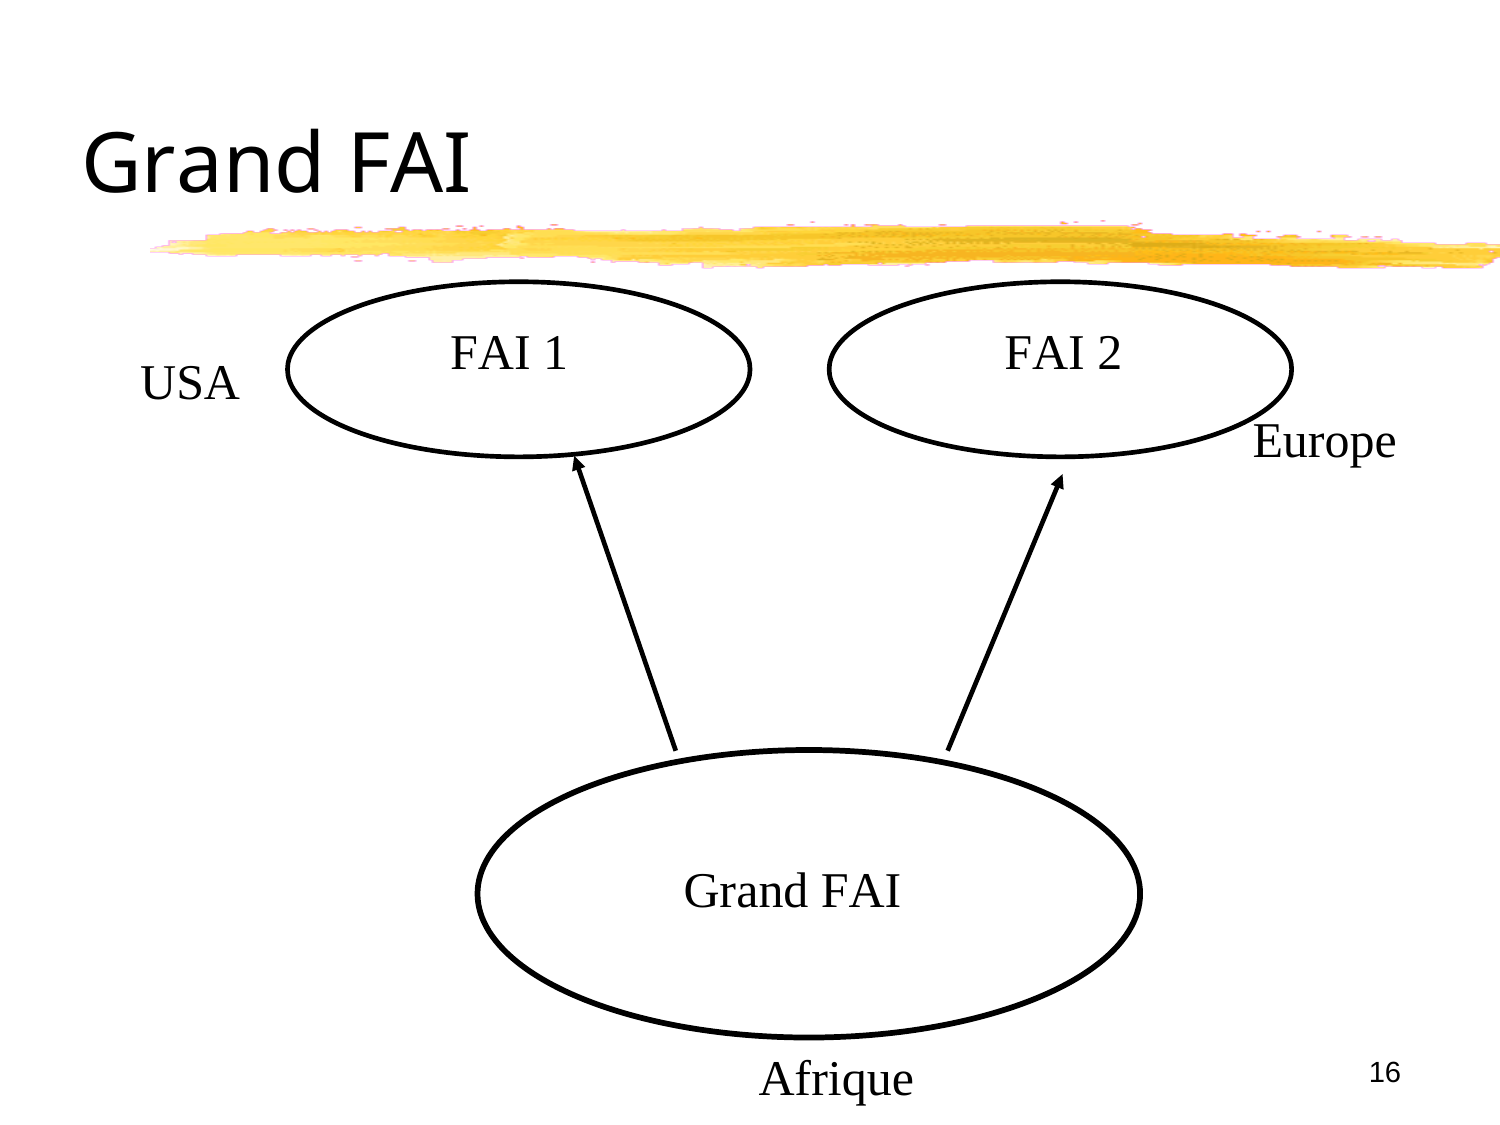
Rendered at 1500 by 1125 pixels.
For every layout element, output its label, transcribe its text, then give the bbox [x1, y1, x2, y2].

text_box Afrique [725, 1037, 948, 1113]
text_box Grand FAI [668, 849, 917, 926]
text_box USA [125, 341, 255, 417]
text_box FAI 1 [393, 311, 626, 387]
picture [150, 215, 1500, 279]
title Grand FAI [66, 37, 1342, 225]
text_box Europe [1237, 399, 1412, 476]
text_box <number> [1104, 1021, 1416, 1097]
text_box FAI 2 [947, 311, 1180, 387]
